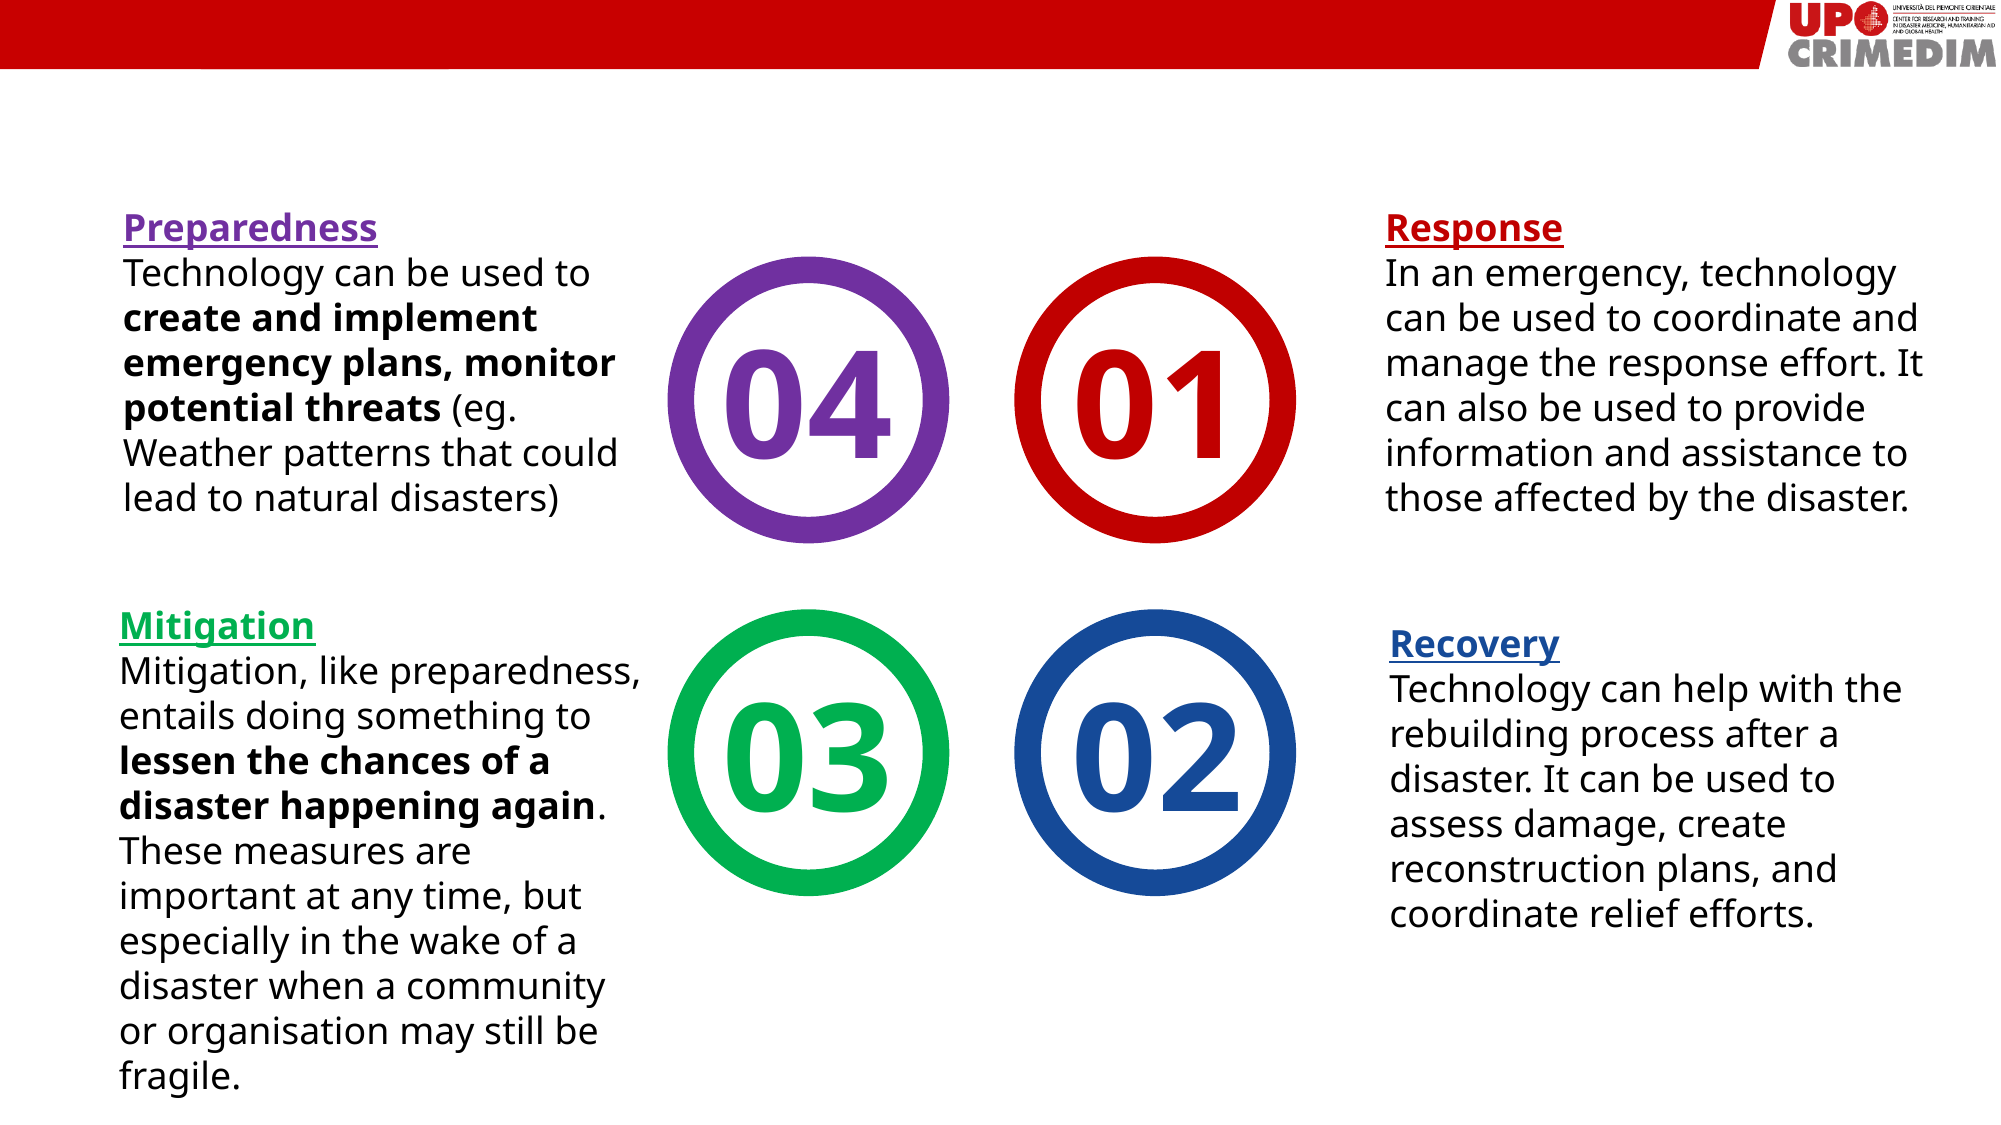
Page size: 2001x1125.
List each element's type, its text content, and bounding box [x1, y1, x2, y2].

text_box Preparedness Technology can be used to create and implement emergency plans, monitor potential threats (eg. Weather patterns that could lead to natural disasters) [107, 196, 638, 527]
text_box Mitigation Mitigation, like preparedness, entails doing something to lessen the chances of a disaster happening again. These measures are important at any time, but especially in the wake of a disaster when a community or organisation may still be fragile. [104, 594, 668, 1105]
picture [1788, 1, 1996, 67]
text_box Recovery Technology can help with the rebuilding process after a disaster. It can be used to assess damage, create reconstruction plans, and coordinate relief efforts. [1374, 612, 1938, 943]
text_box 04 [706, 301, 980, 497]
text_box 03 [707, 654, 981, 850]
text_box 01 [1259, 301, 1331, 497]
text_box Response In an emergency, technology can be used to coordinate and manage the response effort. It can also be used to provide information and assistance to those affected by the disaster. [1370, 196, 1955, 527]
text_box 01 [1057, 301, 1269, 497]
text_box 02 [1056, 654, 1330, 850]
